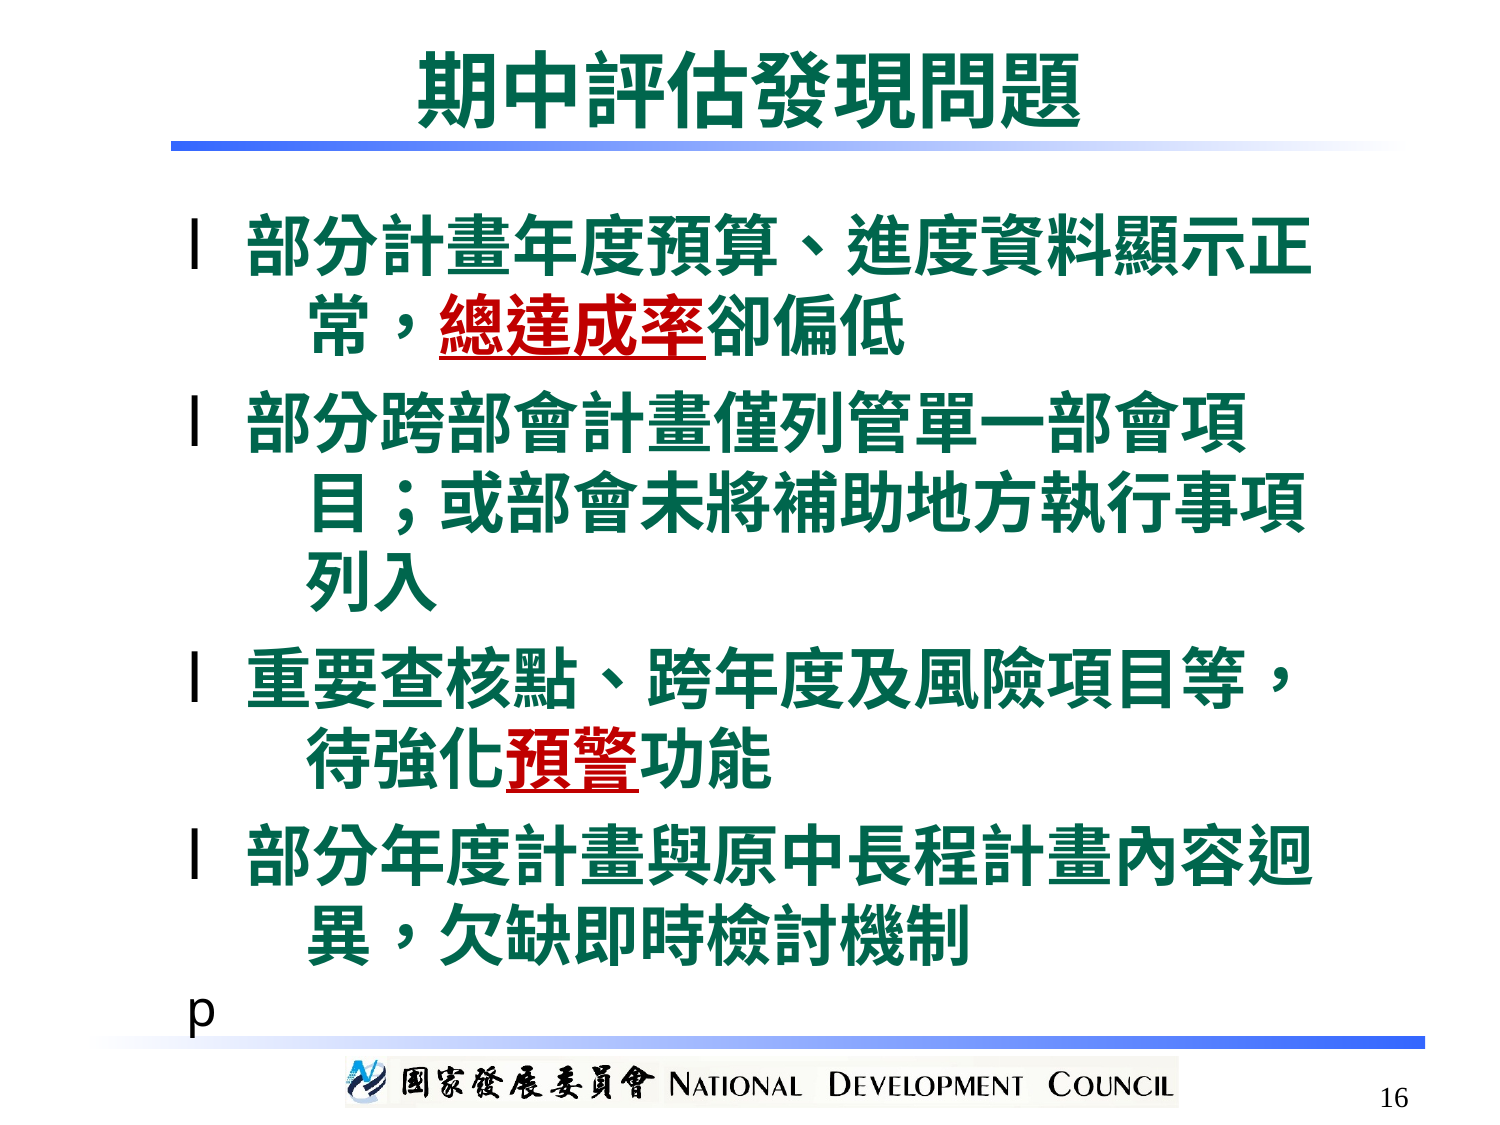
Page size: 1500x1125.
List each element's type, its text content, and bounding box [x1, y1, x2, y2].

text_box 期中評估發現問題 [41, 31, 1459, 146]
text_box 16 [1364, 1070, 1490, 1106]
text_box 部分計畫年度預算、進度資料顯示正常，總達成率卻偏低 部分跨部會計畫僅列管單一部會項目；或部會未將補助地方執行事項列入 重要查核點、跨年度及風險項目等，待強化預警功能 部分年度計畫與原中長程計畫內容迥異，欠缺即時檢討機制 [171, 196, 1364, 1000]
